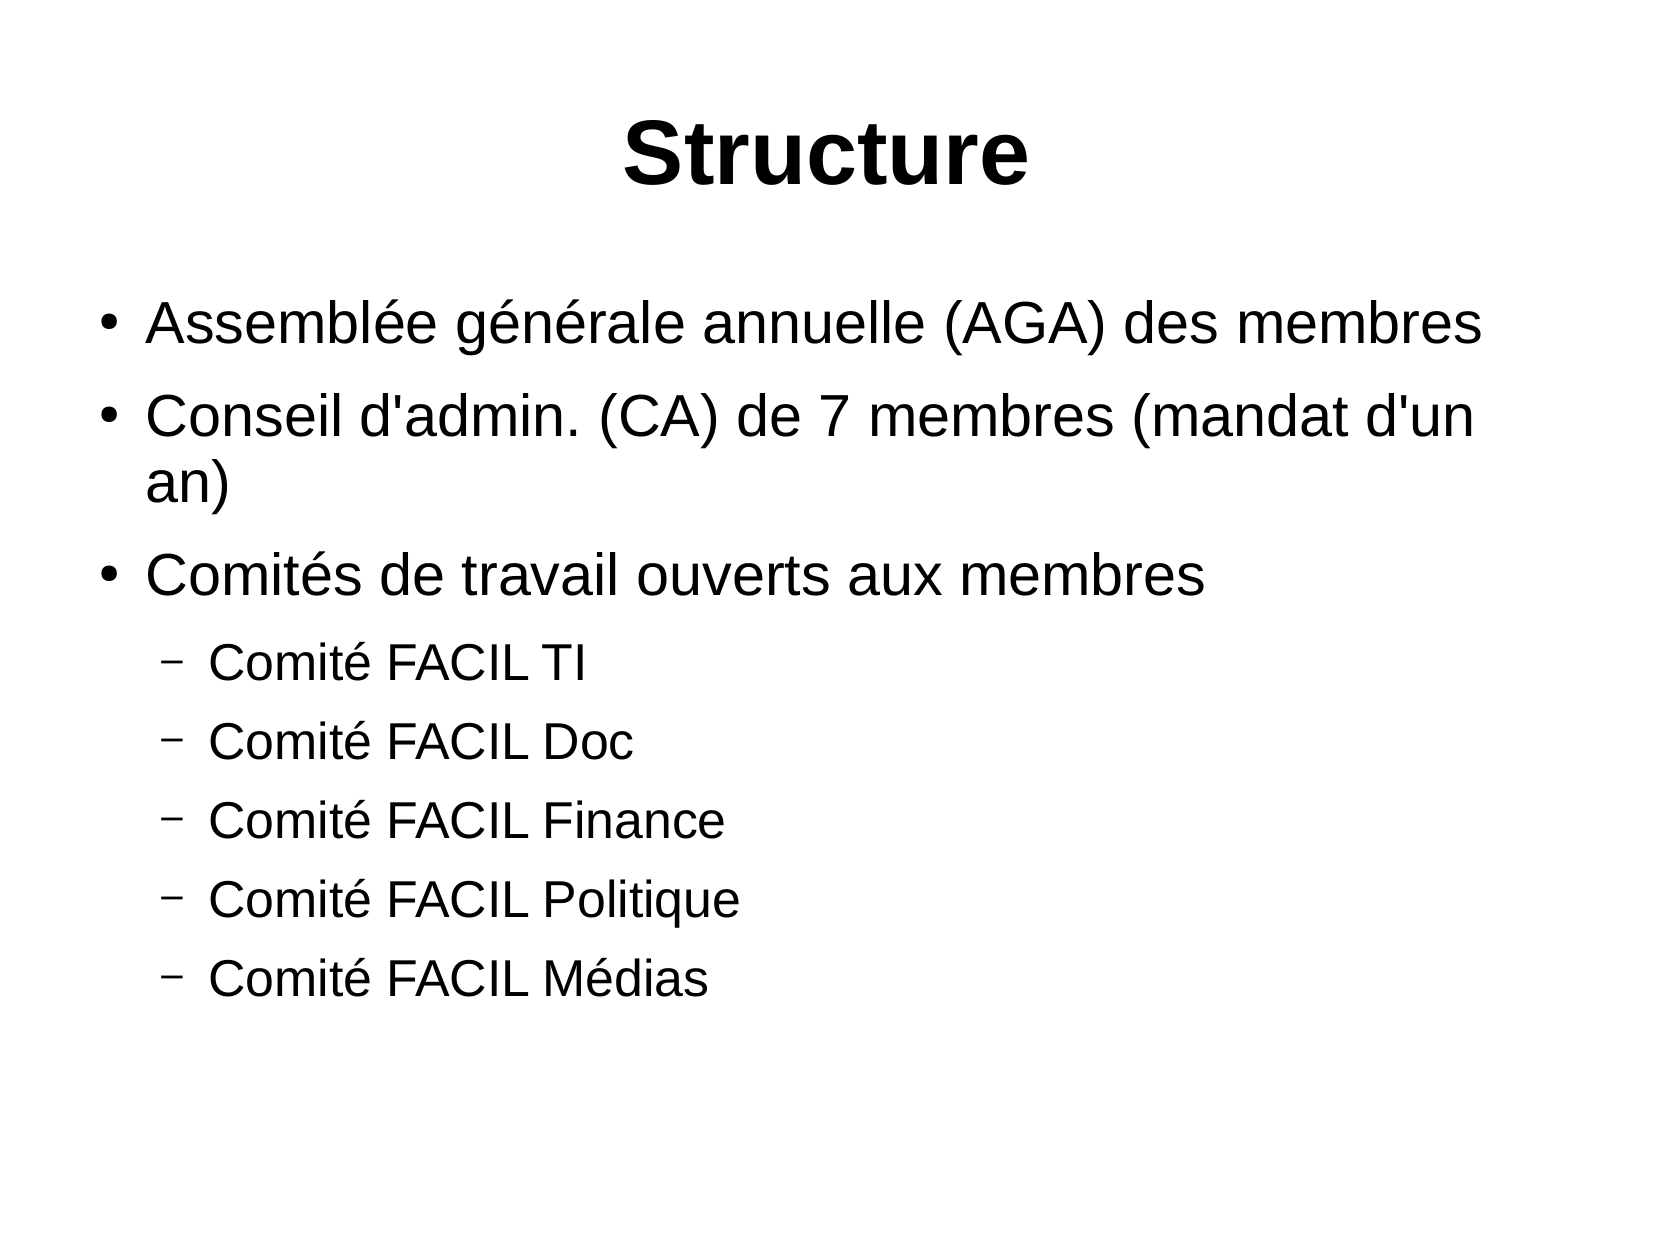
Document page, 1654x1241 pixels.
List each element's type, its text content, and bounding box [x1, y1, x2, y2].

list Assemblée générale annuelle (AGA) des membres Conseil d'admin. (CA) de 7 membres (mandat d'un an) Comités de travail ouverts aux membres Comité FACIL TI Comité FACIL Doc Comité FACIL Finance Comité FACIL Politique Comité FACIL Médias [82, 290, 1538, 1010]
title Structure [82, 49, 1571, 257]
